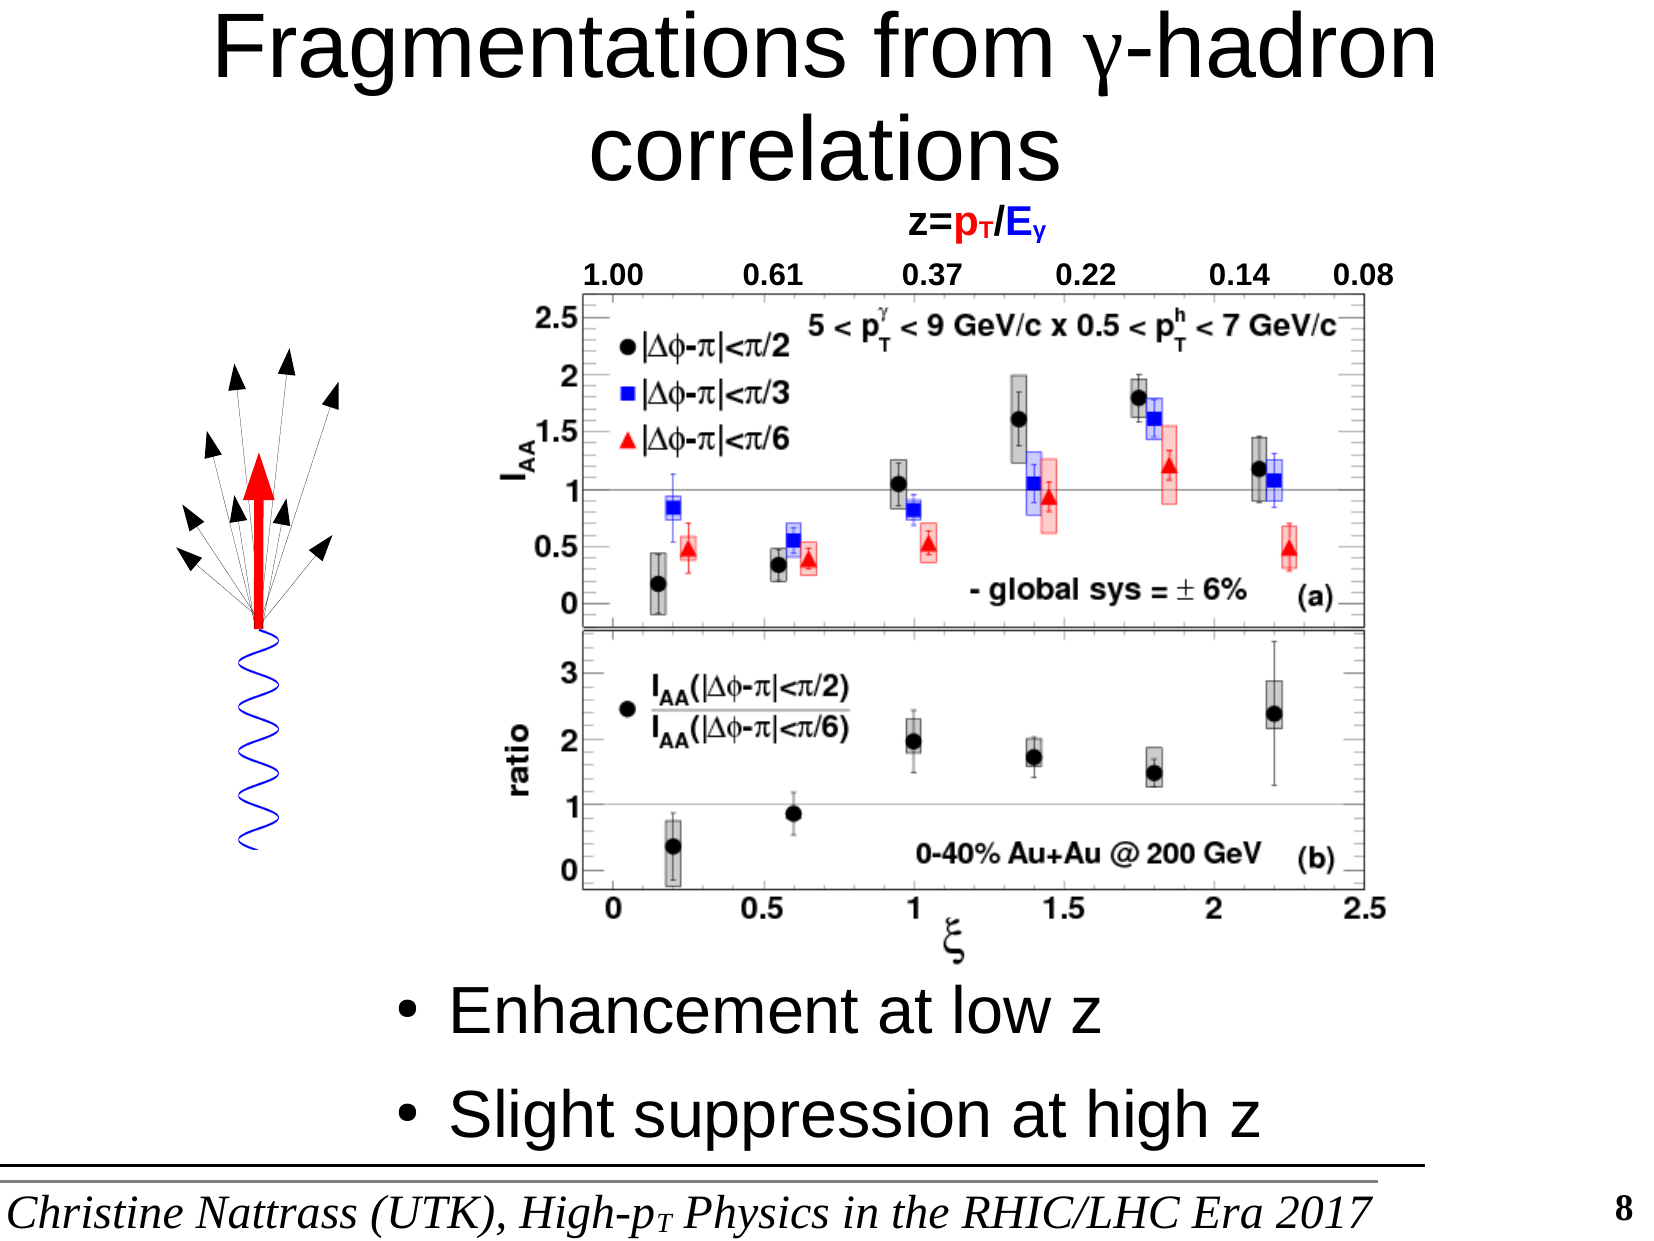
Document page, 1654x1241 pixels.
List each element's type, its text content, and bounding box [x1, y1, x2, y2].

list Enhancement at low z Slight suppression at high z [377, 972, 1378, 1157]
picture [494, 292, 1389, 968]
text_box 0.14 [1194, 249, 1339, 300]
text_box 0.08 [1339, 249, 1463, 300]
text_box 0.37 [887, 249, 1032, 300]
text_box z=pT/Eγ [893, 190, 1142, 300]
picture [237, 624, 282, 850]
text_box 0.22 [1040, 249, 1185, 300]
title Fragmentations from γ-hadron correlations [0, 0, 1652, 201]
text_box 1.00 [568, 249, 713, 300]
text_box 0.61 [727, 249, 872, 300]
